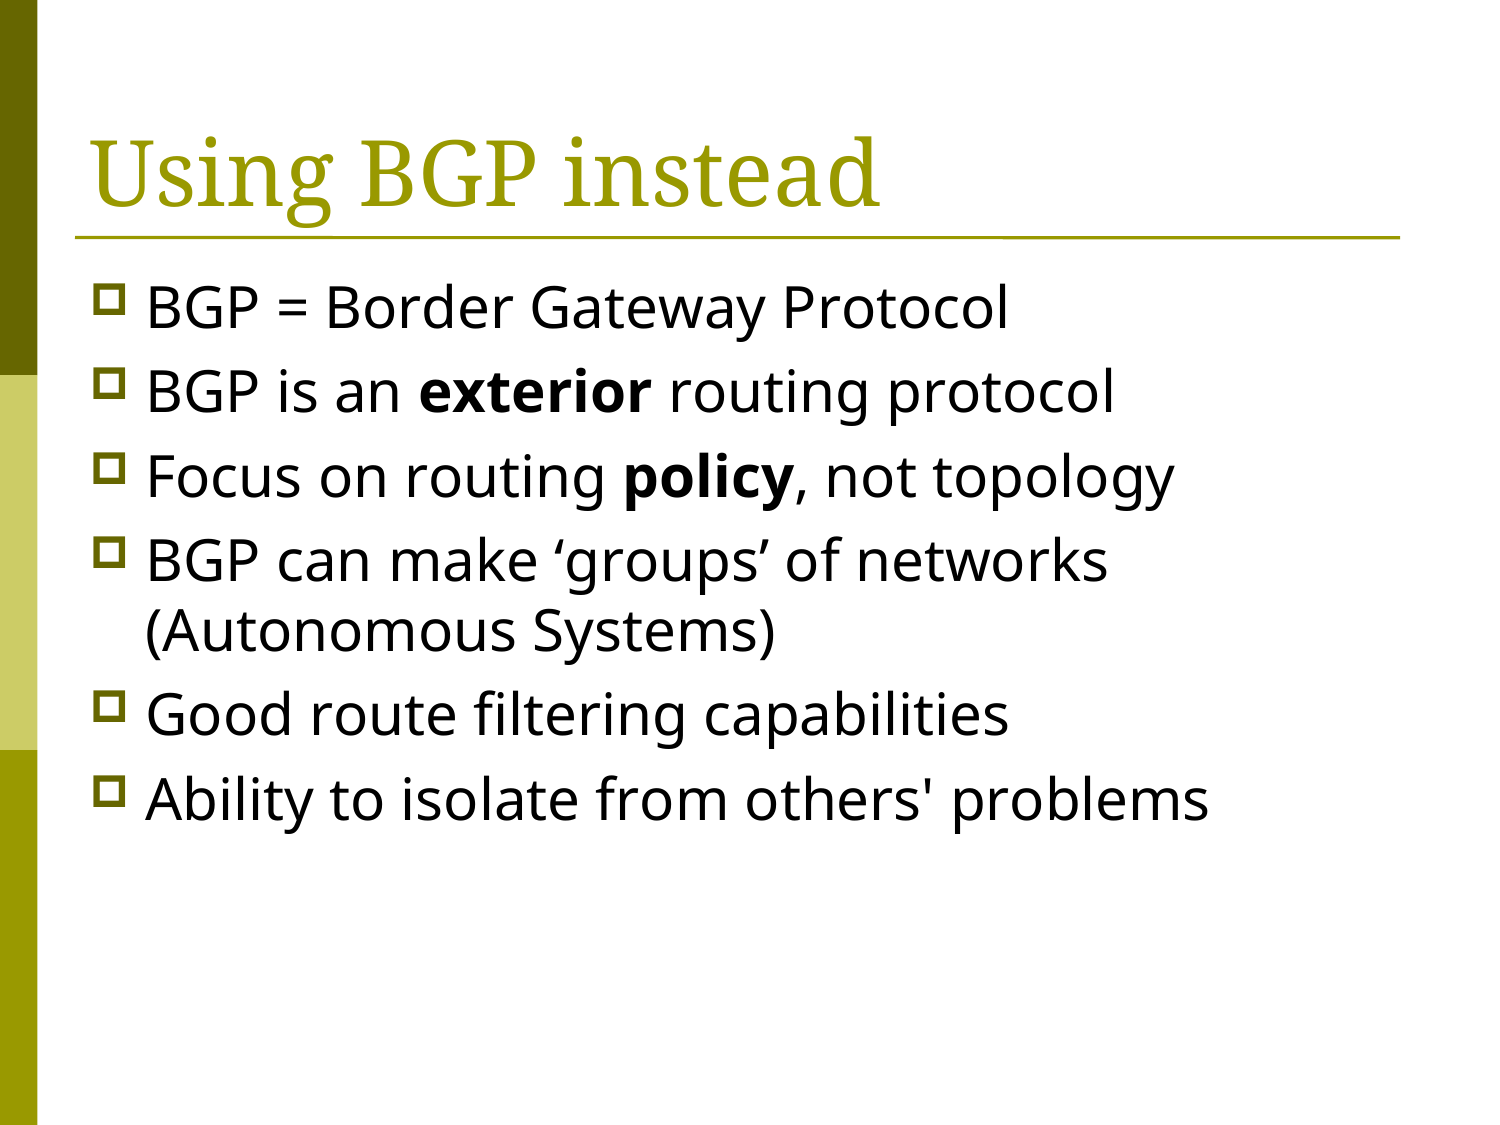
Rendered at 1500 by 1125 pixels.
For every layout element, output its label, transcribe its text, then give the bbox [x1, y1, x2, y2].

list BGP = Border Gateway Protocol BGP is an exterior routing protocol Focus on routing policy, not topology BGP can make ‘groups’ of networks (Autonomous Systems) Good route filtering capabilities Ability to isolate from others' problems [75, 262, 1426, 1006]
title Using BGP instead [75, 45, 1426, 233]
